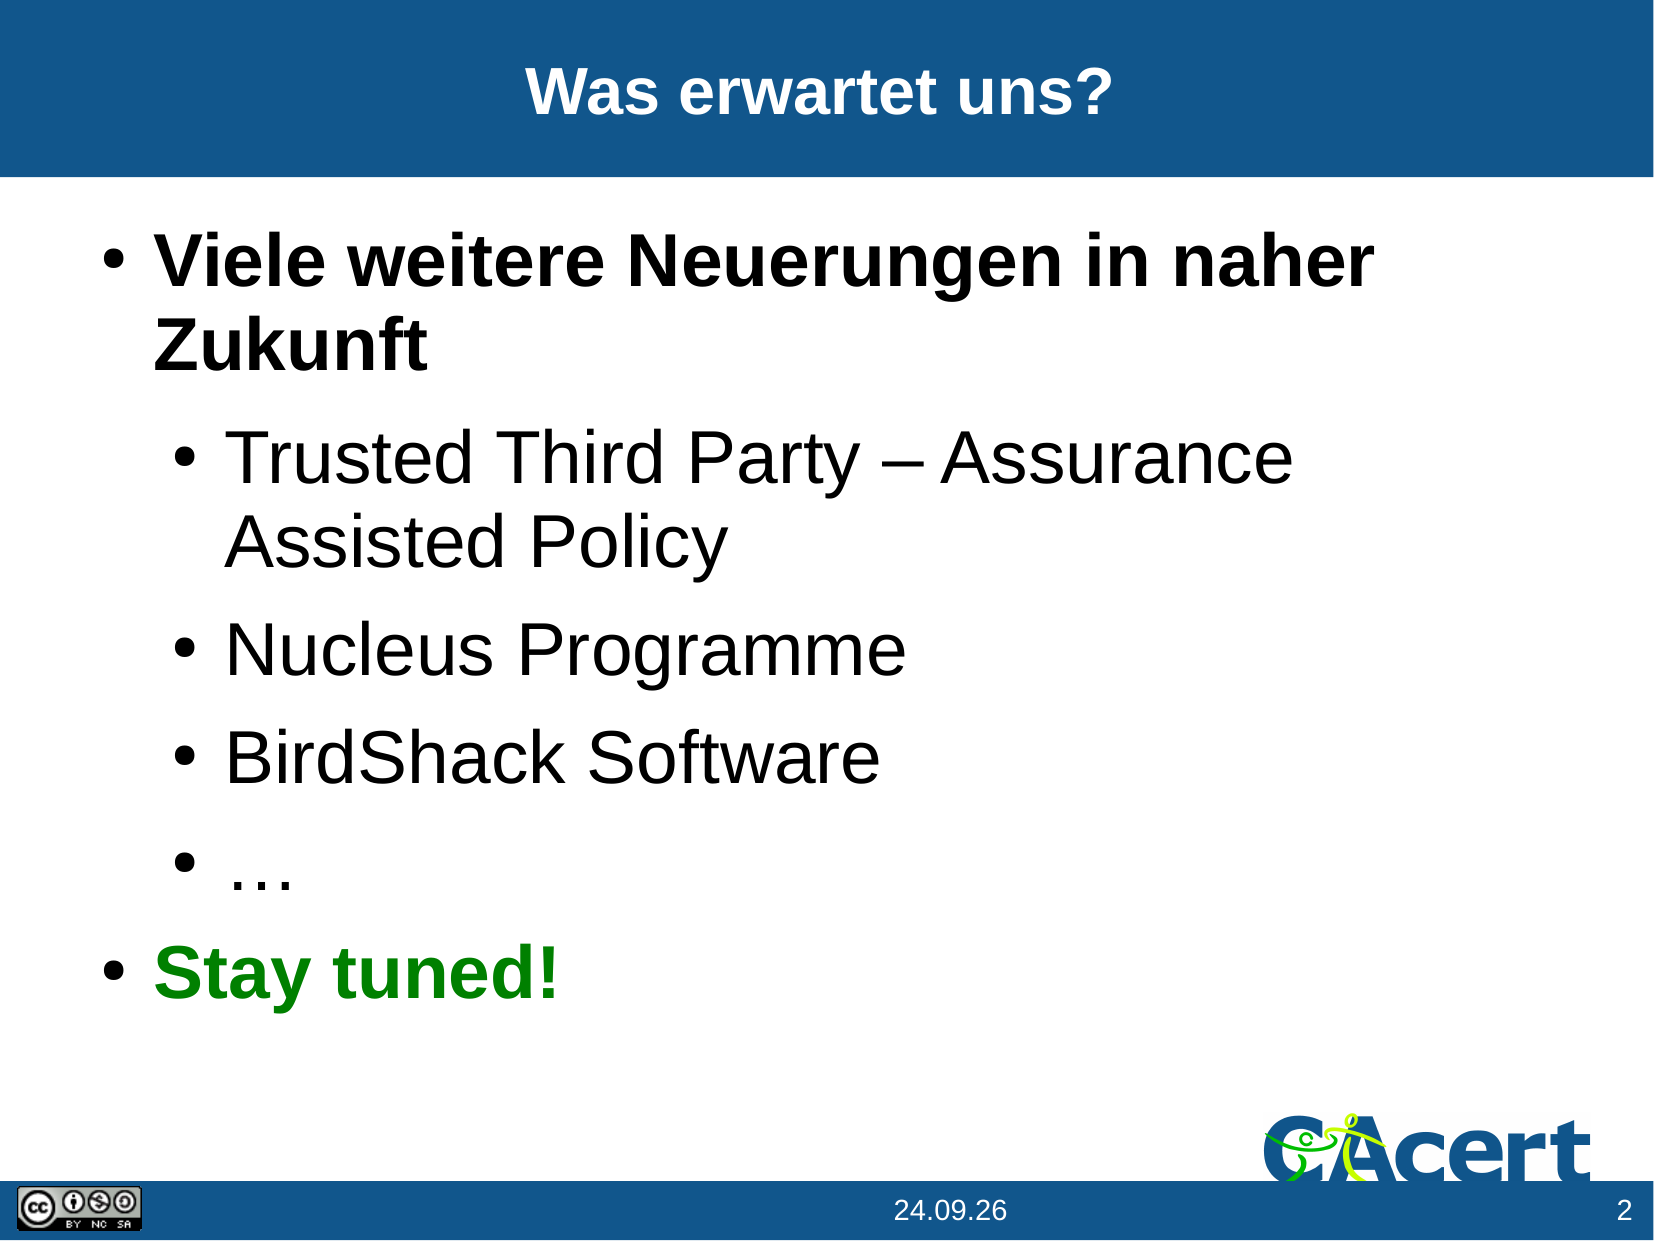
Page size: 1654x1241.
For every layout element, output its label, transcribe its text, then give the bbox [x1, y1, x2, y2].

title Was erwartet uns? [76, 17, 1565, 166]
picture [1263, 1112, 1591, 1181]
picture [17, 1186, 142, 1231]
list Viele weitere Neuerungen in naher Zukunft Trusted Third Party – Assurance Assisted Policy Nucleus Programme BirdShack Software … Stay tuned! [82, 218, 1571, 1091]
